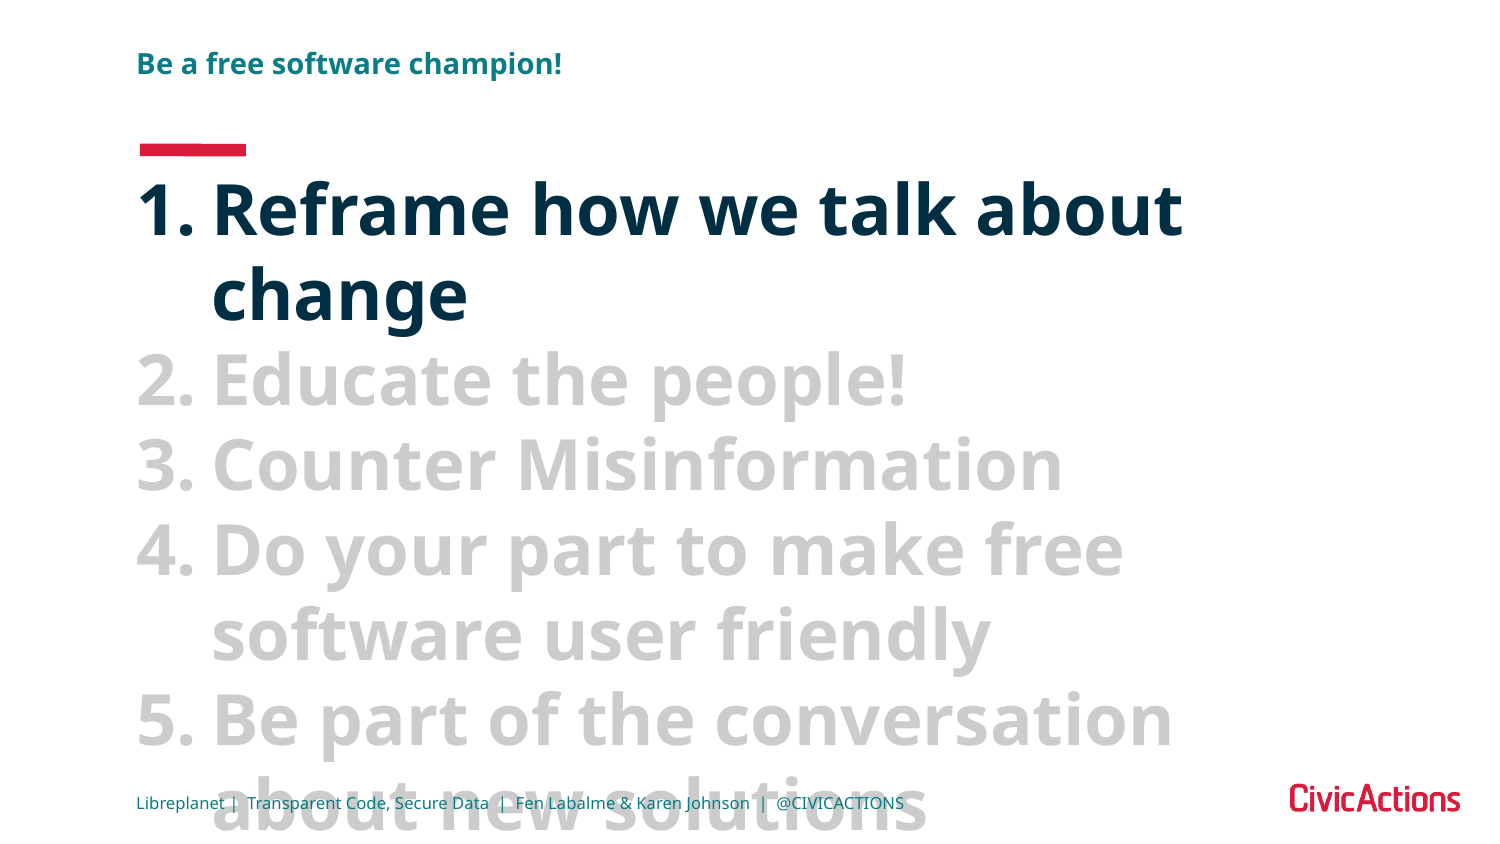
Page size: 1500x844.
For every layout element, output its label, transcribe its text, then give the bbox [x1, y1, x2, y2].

title Be a free software champion! [121, 30, 1375, 112]
list Reframe how we talk about change Educate the people! Counter Misinformation Do your part to make free software user friendly Be part of the conversation about new solutions [121, 150, 1375, 750]
text_box Libreplanet | Transparent Code, Secure Data | Fen Labalme & Karen Johnson | @CIVICACTIONS [121, 778, 1467, 817]
